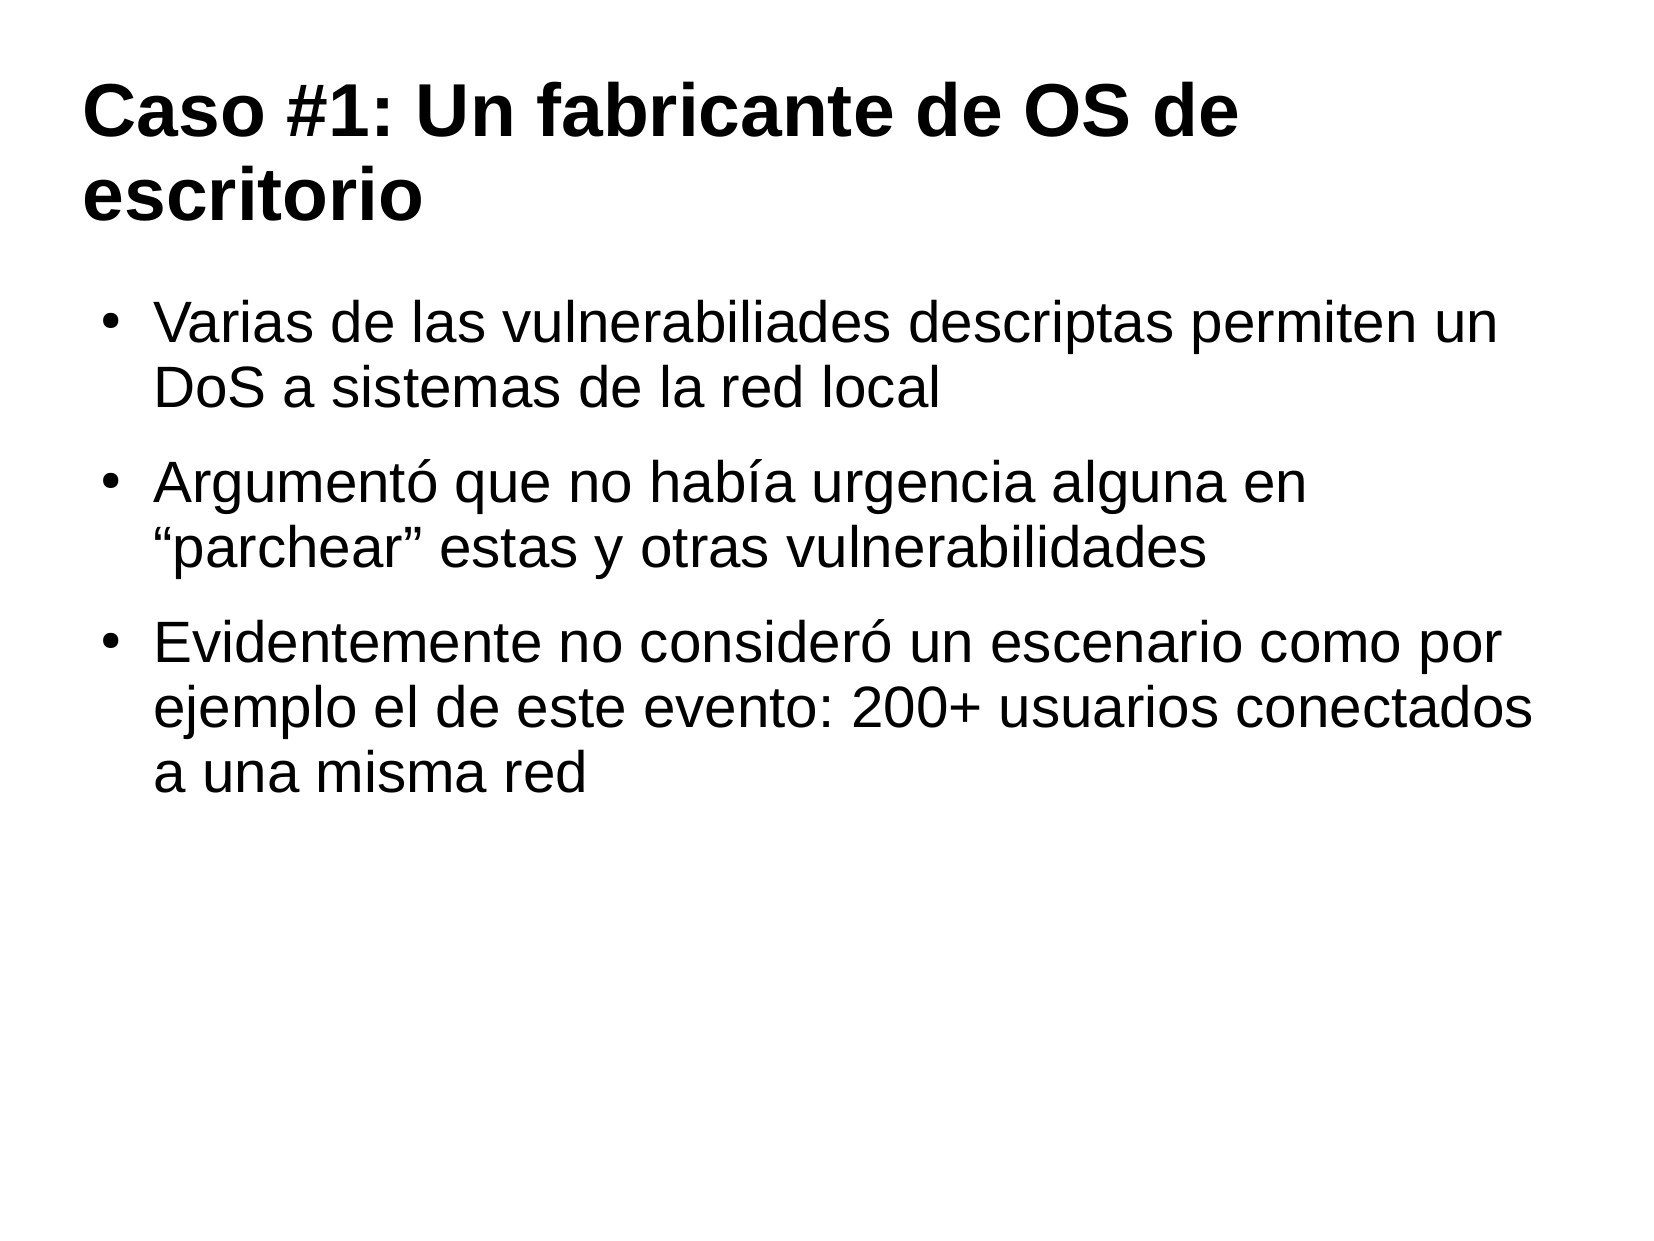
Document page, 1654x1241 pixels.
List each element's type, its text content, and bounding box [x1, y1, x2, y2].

title Caso #1: Un fabricante de OS de escritorio [82, 56, 1571, 250]
list Varias de las vulnerabiliades descriptas permiten un DoS a sistemas de la red local Argumentó que no había urgencia alguna en “parchear” estas y otras vulnerabilidades Evidentemente no consideró un escenario como por ejemplo el de este evento: 200+ usuarios conectados a una misma red [82, 290, 1571, 1109]
